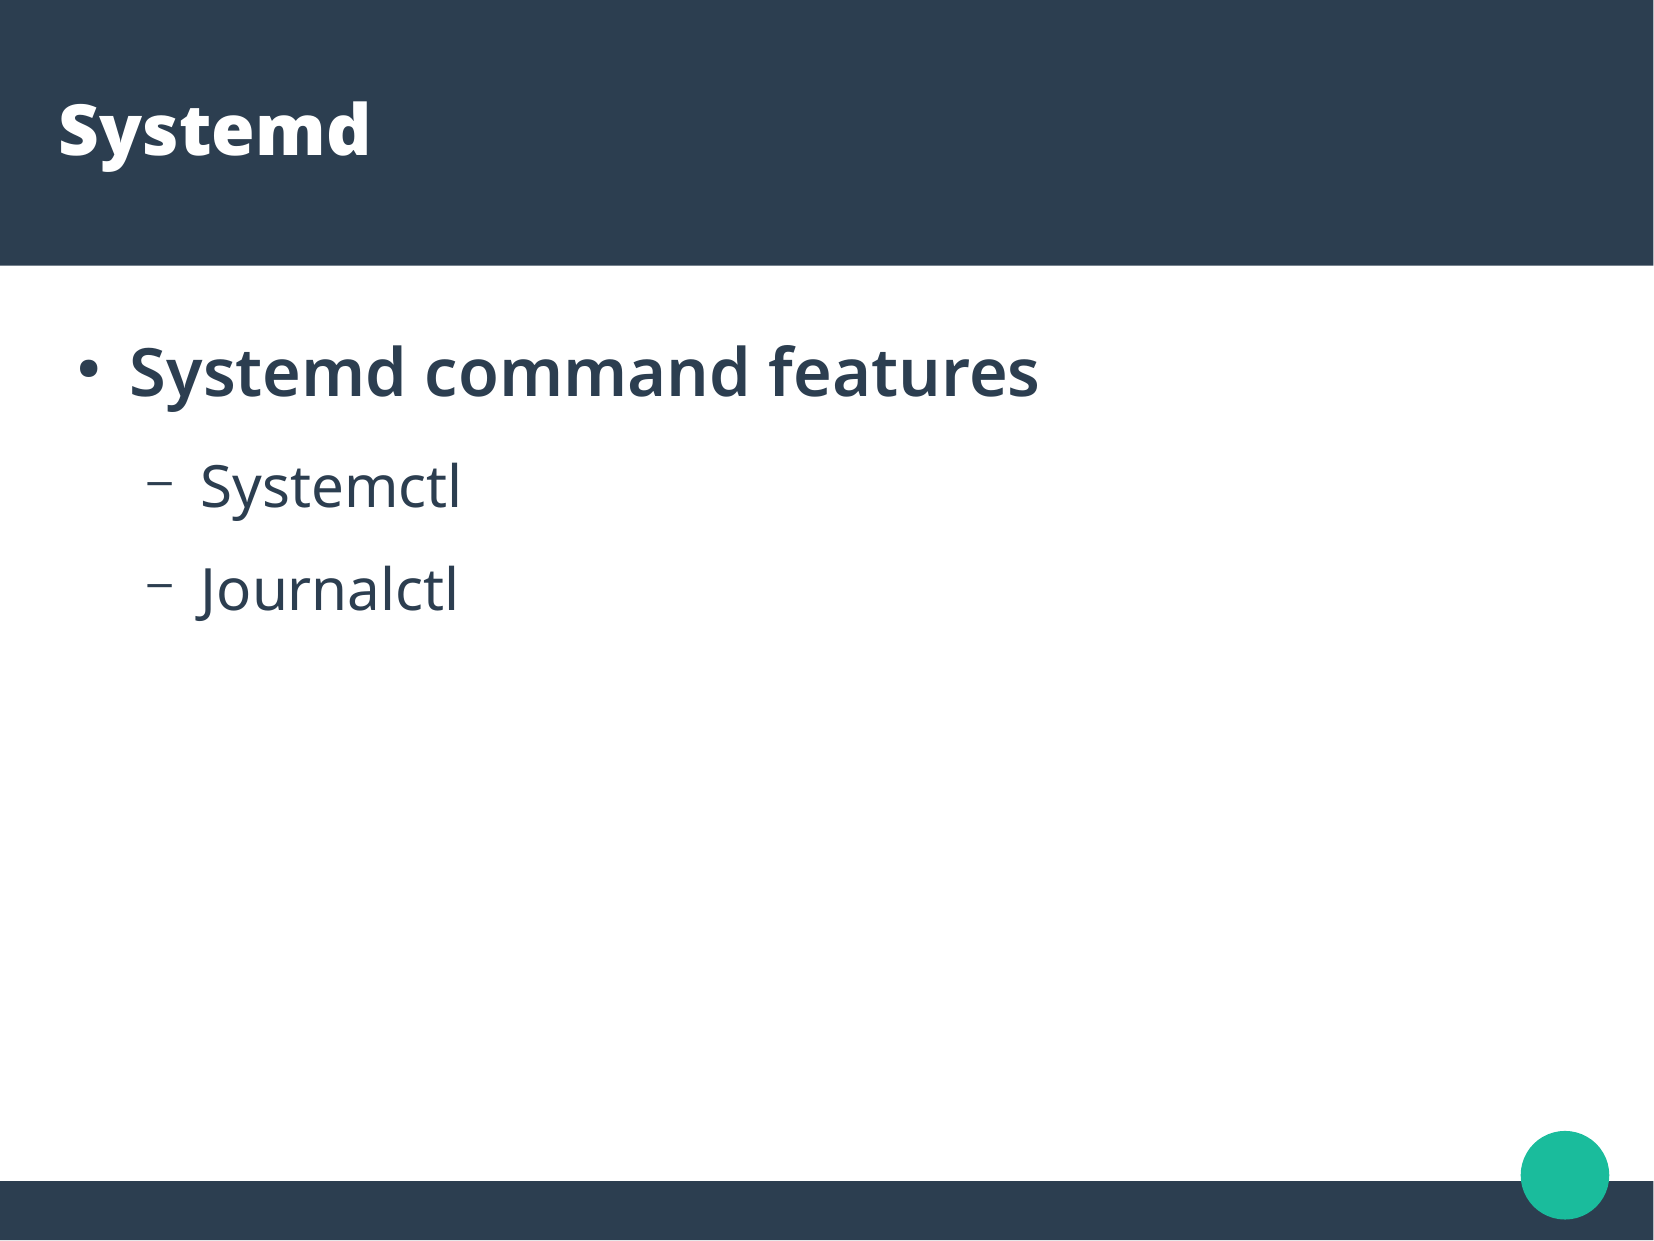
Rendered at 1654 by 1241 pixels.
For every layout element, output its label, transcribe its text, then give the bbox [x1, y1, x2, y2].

list Systemd command features Systemctl Journalctl [59, 324, 1595, 1152]
title Systemd [59, 49, 1595, 207]
